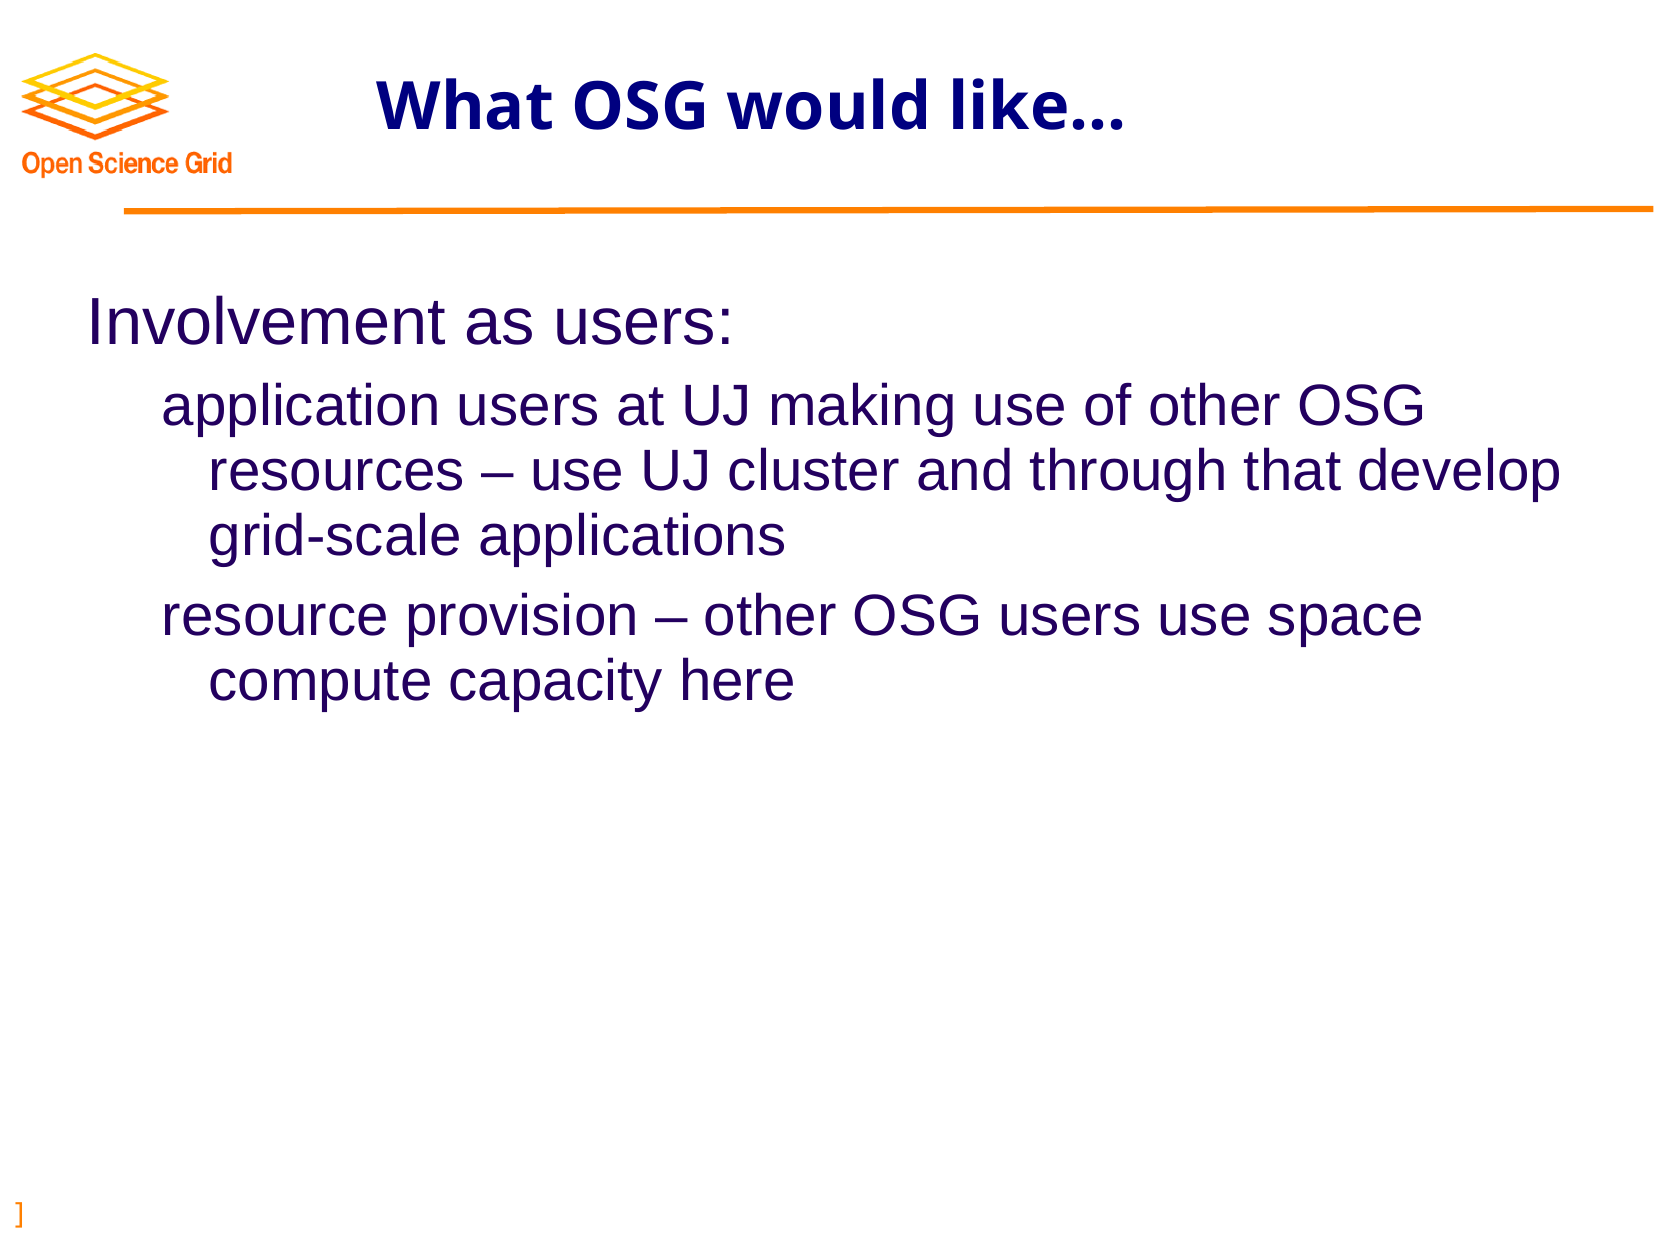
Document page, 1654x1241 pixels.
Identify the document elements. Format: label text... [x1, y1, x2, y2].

picture [0, 29, 123, 198]
title What OSG would like... [123, 0, 1381, 207]
list Involvement as users: application users at UJ making use of other OSG resources – use UJ cluster and through that develop grid-scale applications resource provision – other OSG users use space compute capacity here [86, 283, 1576, 1088]
